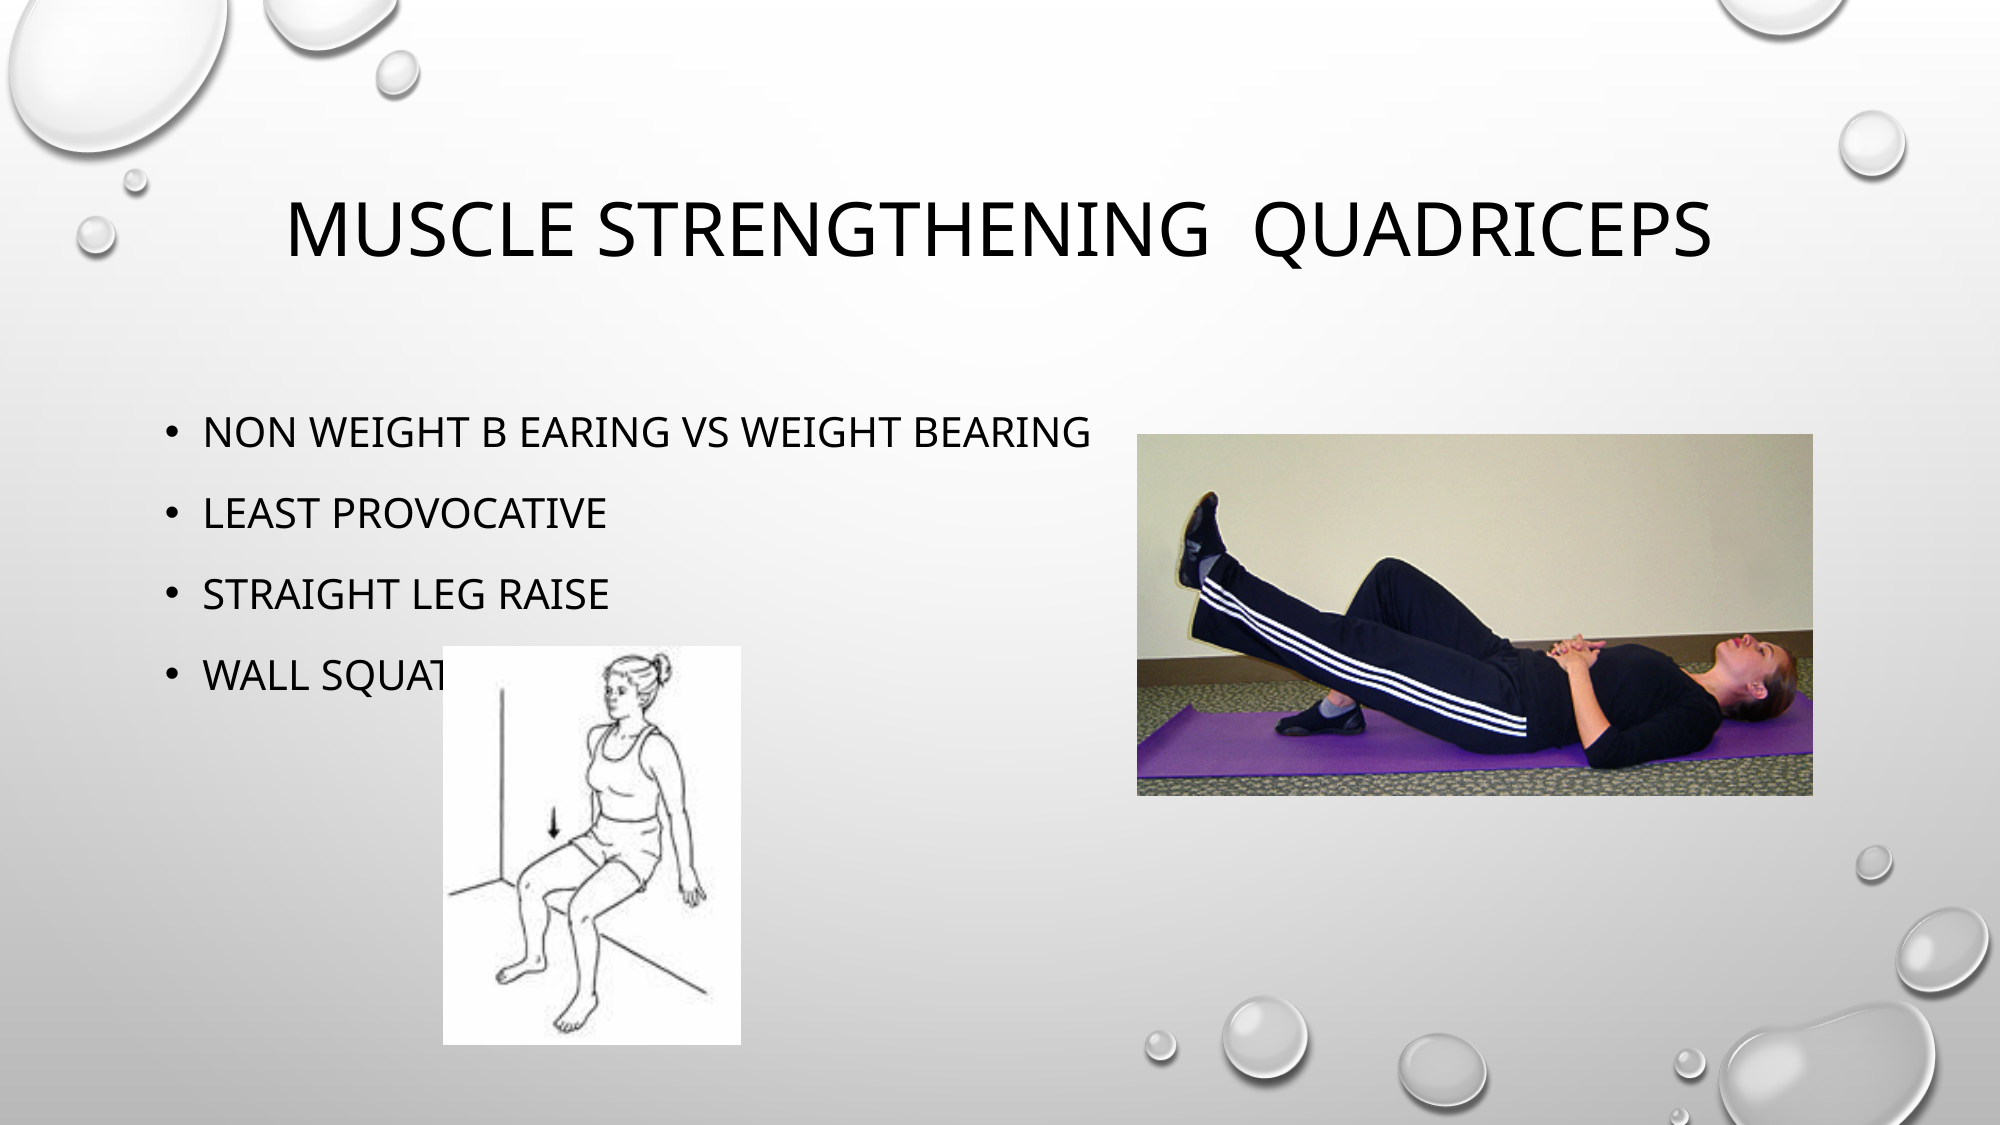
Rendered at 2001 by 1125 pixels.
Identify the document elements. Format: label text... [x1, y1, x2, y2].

picture [443, 646, 741, 1045]
list Non weight b earing vs weight bearing Least provocative Straight leg raise Wall squat [149, 388, 1850, 950]
picture [1137, 434, 1813, 796]
title Muscle strengthening quadriceps [149, 101, 1851, 364]
